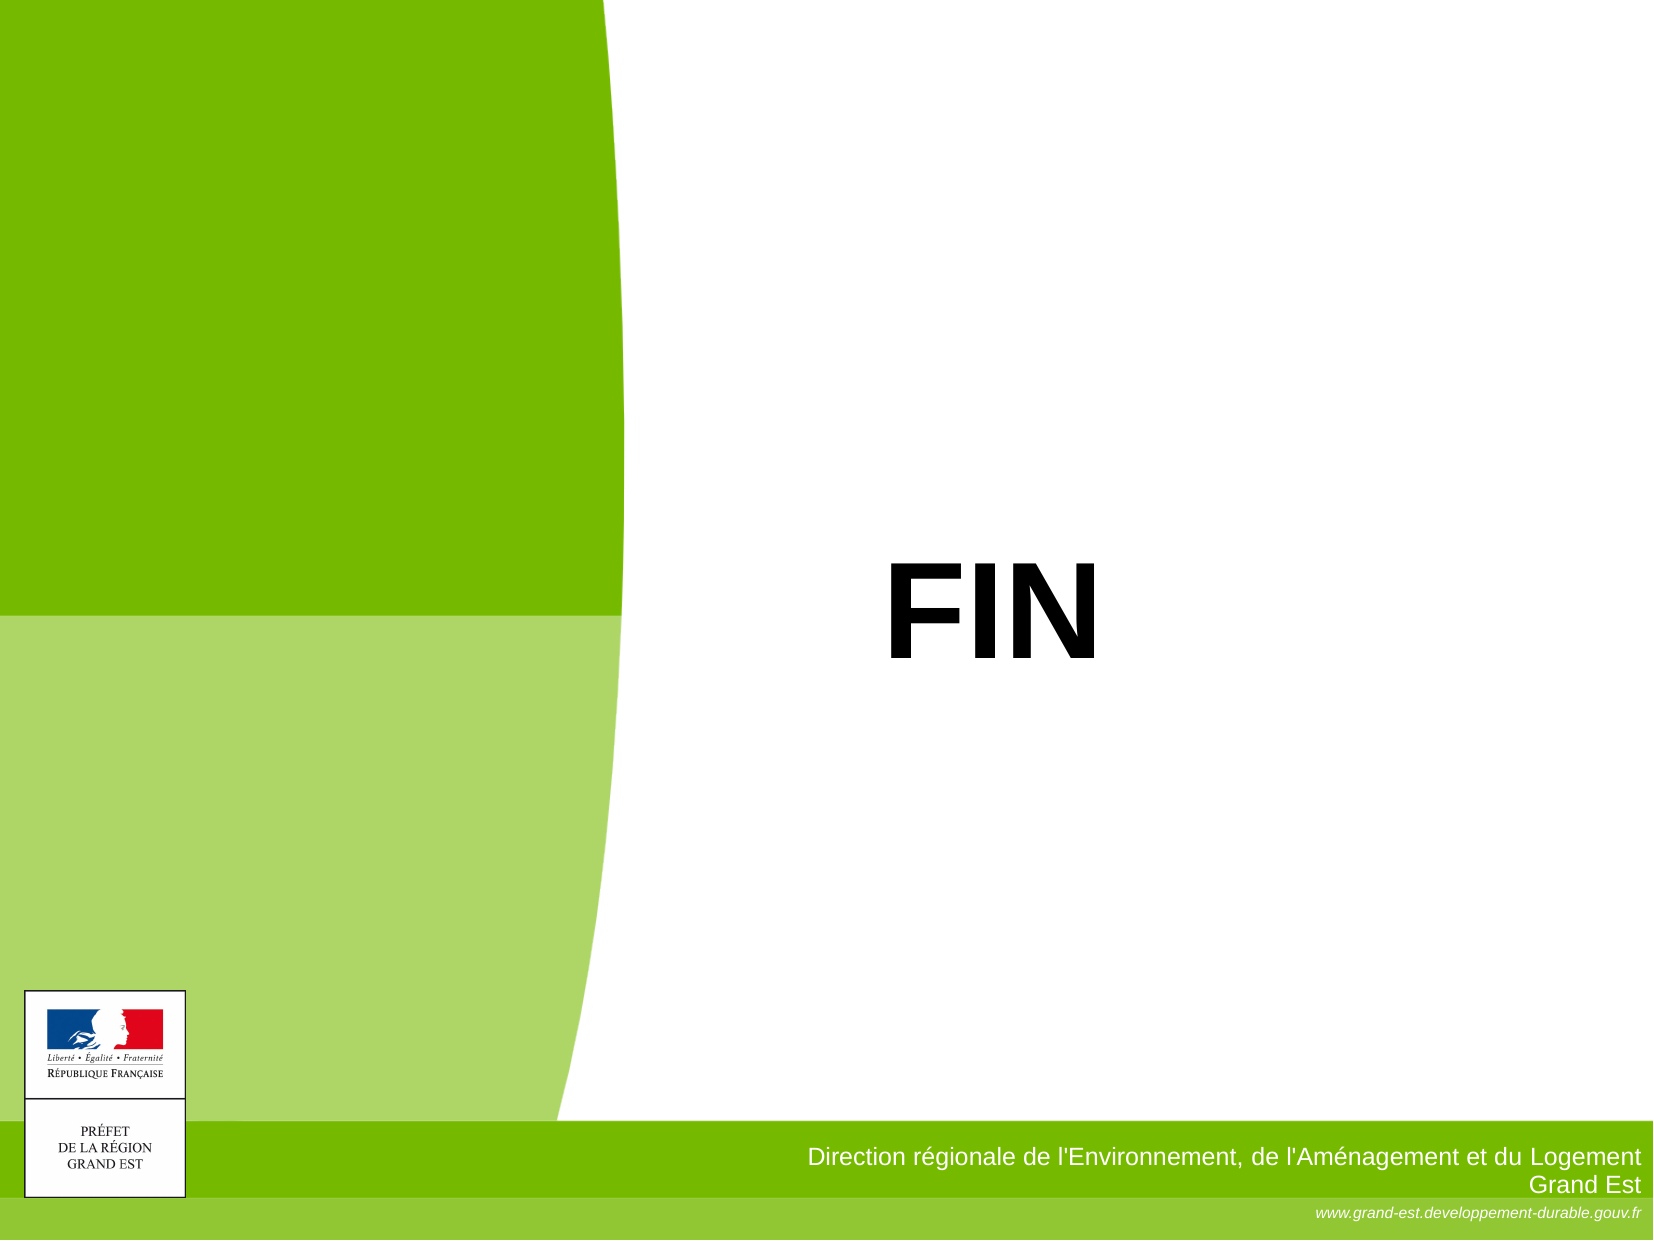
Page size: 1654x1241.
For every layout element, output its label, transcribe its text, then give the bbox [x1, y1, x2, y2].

picture [0, 0, 1653, 1240]
text_box FIN [867, 526, 1120, 696]
